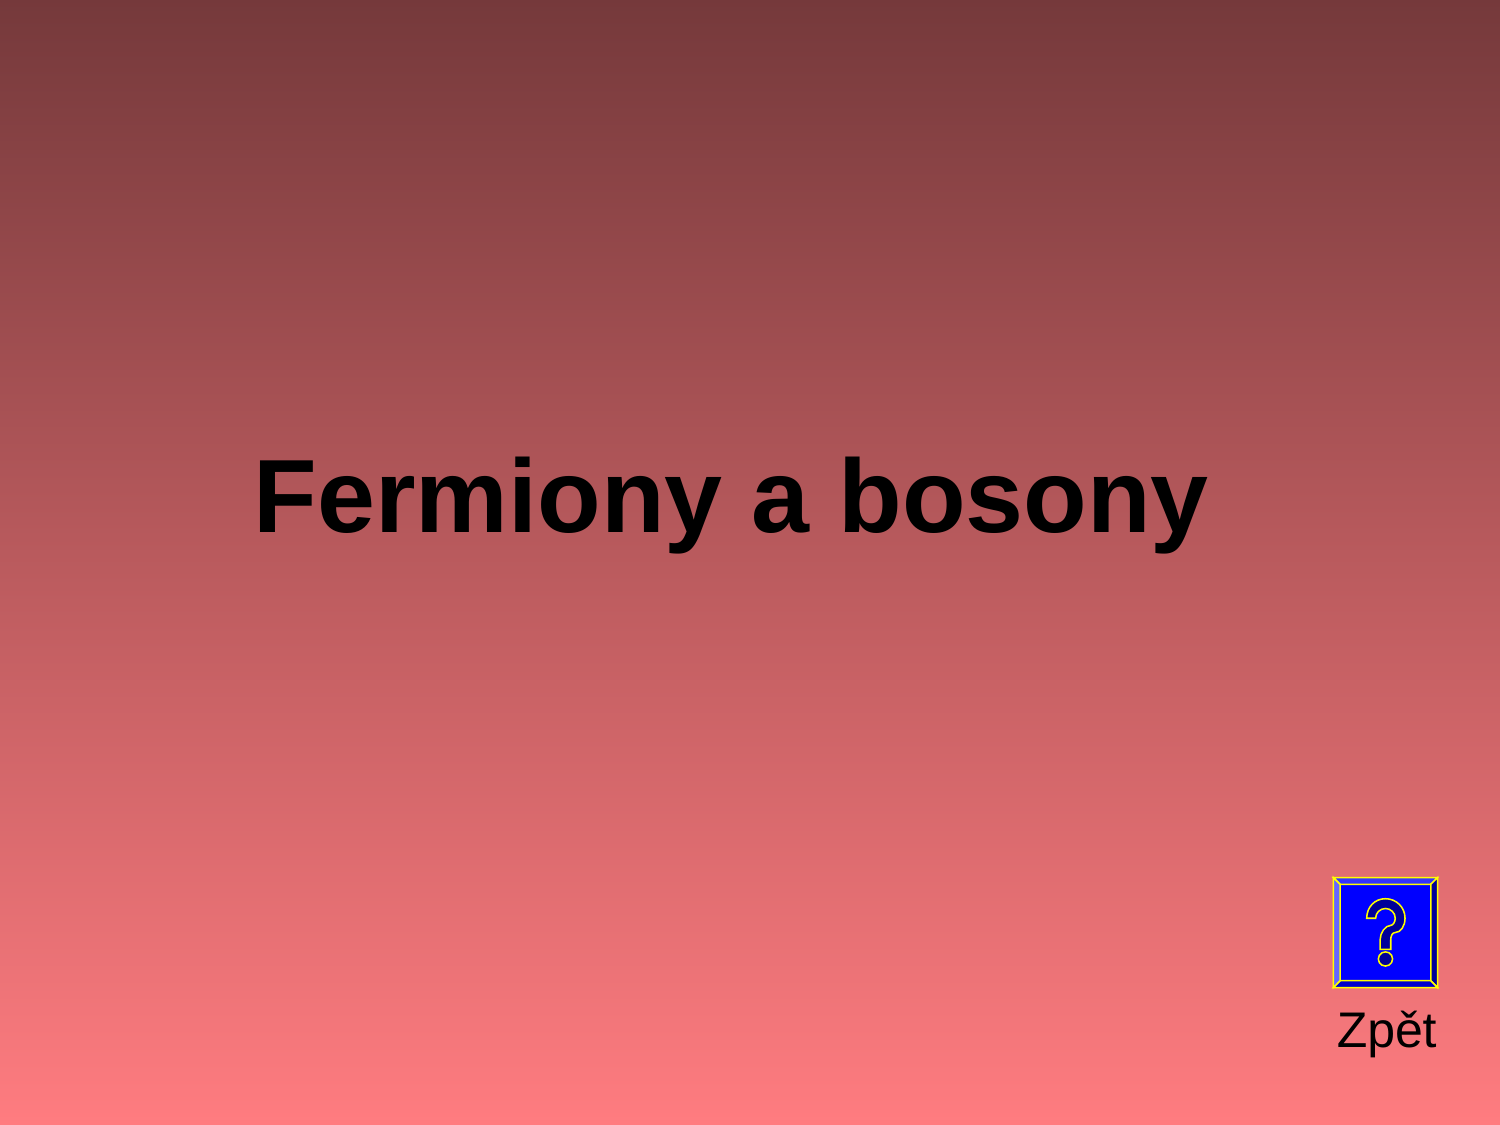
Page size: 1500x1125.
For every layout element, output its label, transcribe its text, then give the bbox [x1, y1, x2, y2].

text_box Fermiony a bosony [55, 420, 1438, 562]
text_box [1334, 877, 1438, 988]
text_box Zpět [1274, 990, 1500, 1066]
